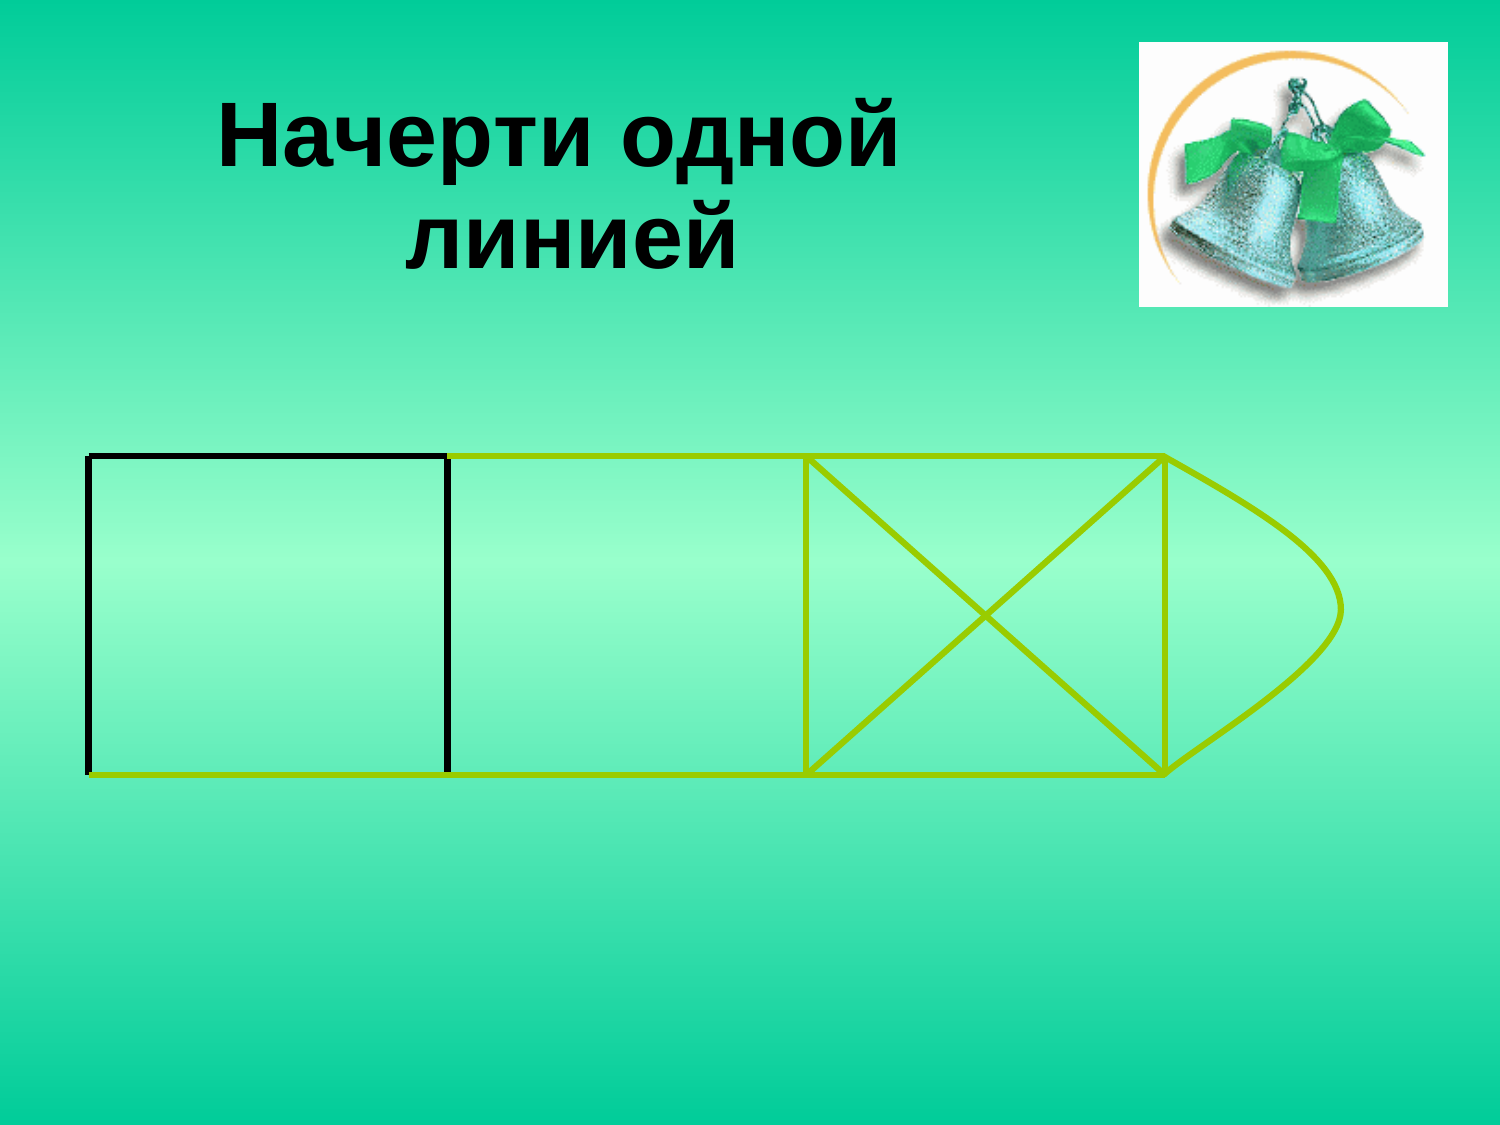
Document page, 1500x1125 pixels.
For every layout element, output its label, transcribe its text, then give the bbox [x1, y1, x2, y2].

picture [1139, 42, 1448, 307]
title Начерти одной линией [74, 45, 1046, 327]
